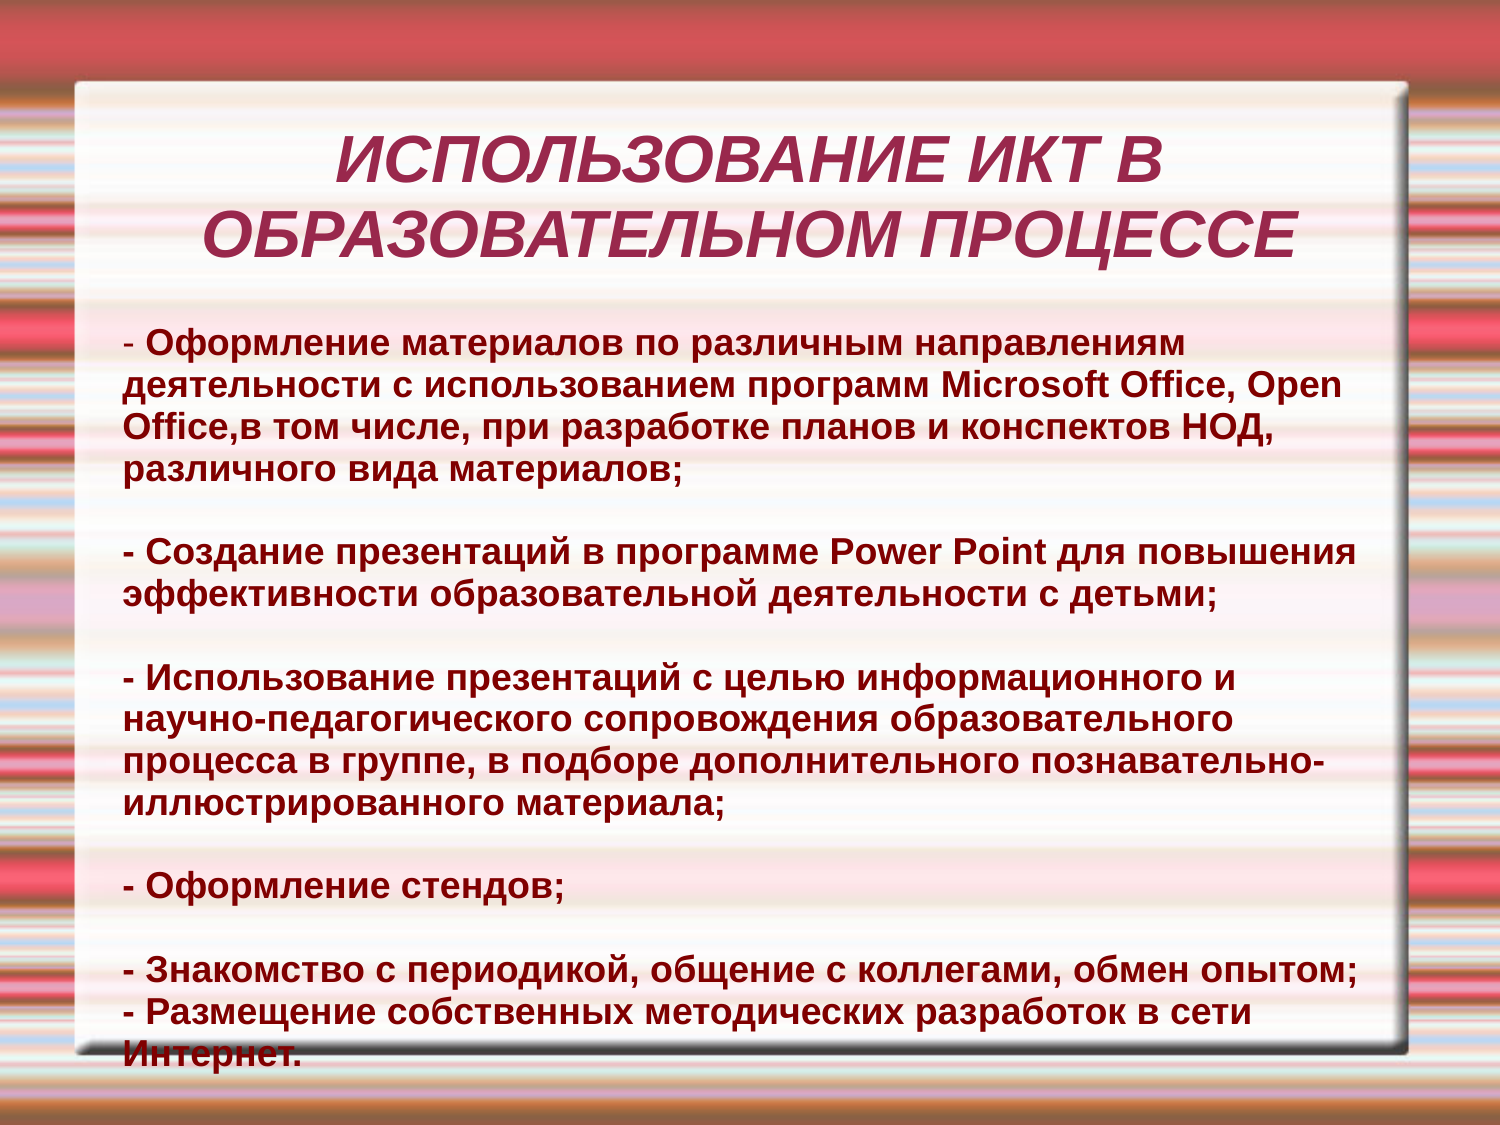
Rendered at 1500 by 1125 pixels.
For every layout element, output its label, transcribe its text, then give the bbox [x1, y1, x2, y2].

picture [0, 0, 1500, 1125]
list - Оформление материалов по различным направлениям деятельности с использованием программ Microsoft Office, Open Office,в том числе, при разработке планов и конспектов НОД, различного вида материалов; - Создание презентаций в программе Power Point для повышения эффективности образовательной деятельности с детьми; - Использование презентаций с целью информационного и научно-педагогического сопровождения образовательного процесса в группе, в подборе дополнительного познавательно-иллюстрированного материала; - Оформление стендов; - Знакомство с периодикой, общение с коллегами, обмен опытом; - Размещение собственных методических разработок в сети Интернет. [122, 317, 1375, 1117]
title ИСПОЛЬЗОВАНИЕ ИКТ В ОБРАЗОВАТЕЛЬНОМ ПРОЦЕССЕ [110, 104, 1391, 292]
